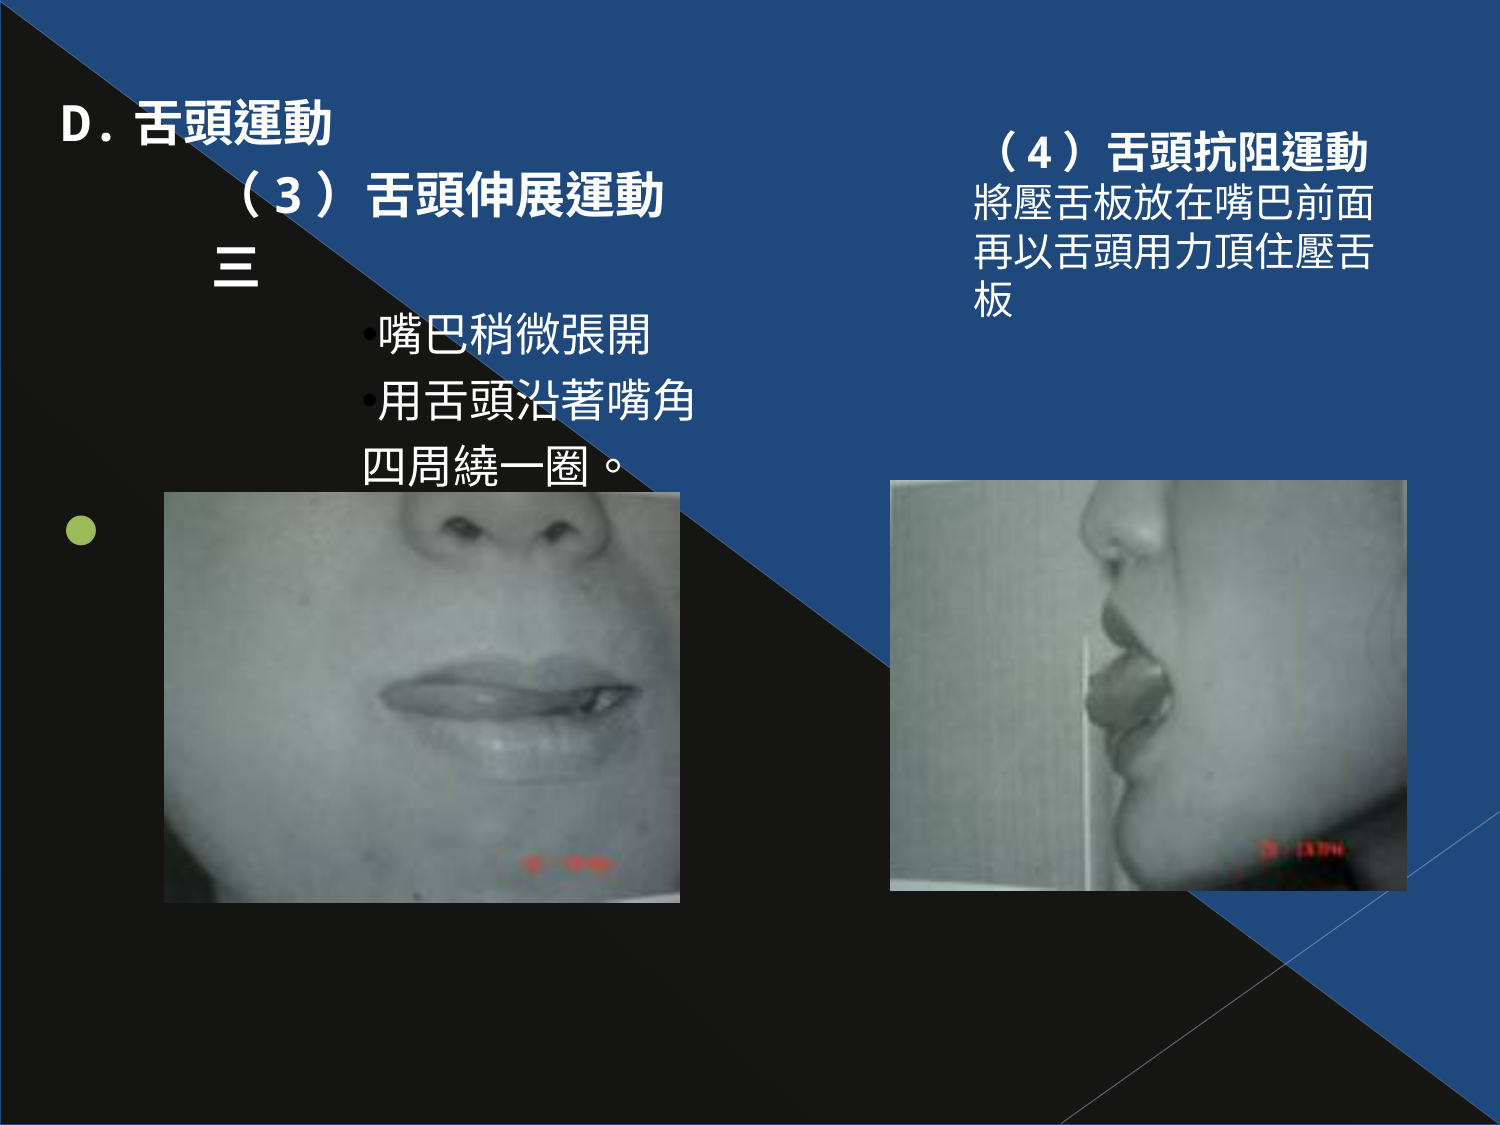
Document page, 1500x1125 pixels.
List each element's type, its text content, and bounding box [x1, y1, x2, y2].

picture [890, 480, 1407, 891]
text_box D.舌頭運動 （3）舌頭伸展運動三 嘴巴稍微張開 用舌頭沿著嘴角四周繞一圈。 [46, 83, 715, 610]
picture [164, 492, 680, 903]
list （4）舌頭抗阻運動 將壓舌板放在嘴巴前面 再以舌頭用力頂住壓舌板 [773, 117, 1407, 399]
